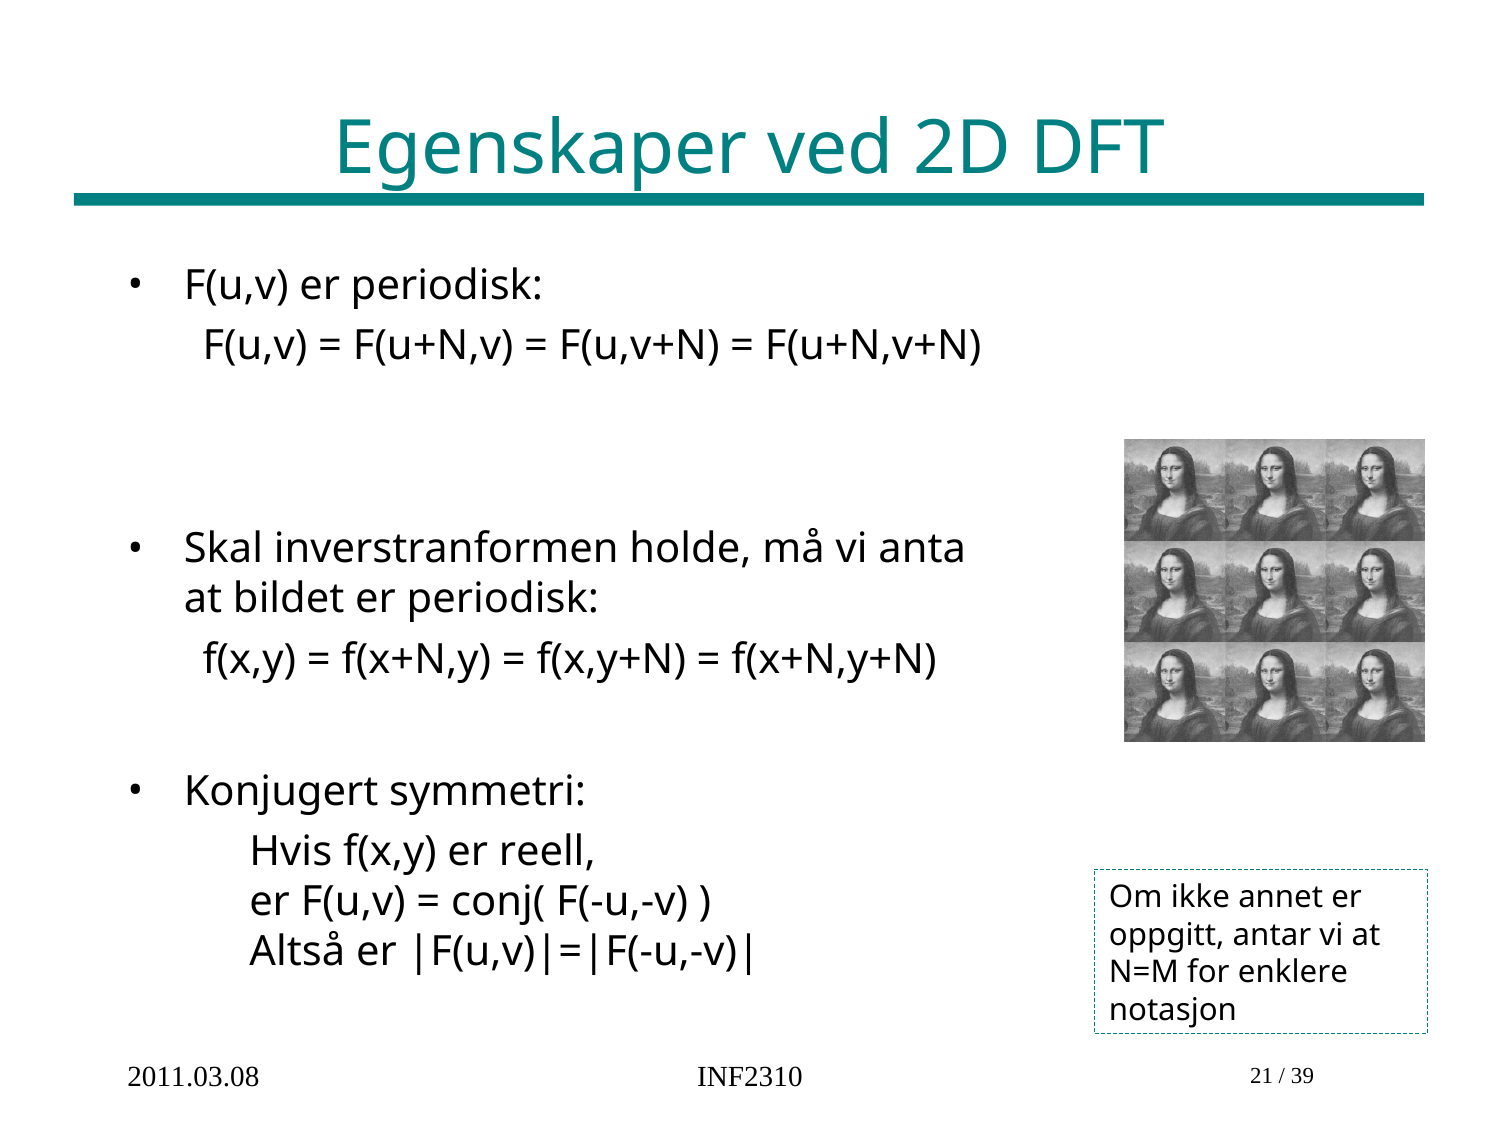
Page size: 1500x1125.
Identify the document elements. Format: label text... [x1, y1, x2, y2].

list F(u,v) er periodisk: F(u,v) = F(u+N,v) = F(u,v+N) = F(u+N,v+N) Skal inverstranformen holde, må vi anta at bildet er periodisk: f(x,y) = f(x+N,y) = f(x,y+N) = f(x+N,y+N) Konjugert symmetri: Hvis f(x,y) er reell, er F(u,v) = conj( F(-u,-v) ) Altså er |F(u,v)|=|F(-u,-v)| [112, 249, 1370, 1038]
title Egenskaper ved 2D DFT [112, 62, 1388, 226]
text_box INF2310 [512, 1049, 988, 1101]
picture [1124, 439, 1425, 742]
text_box Om ikke annet er oppgitt, antar vi at N=M for enklere notasjon [1094, 869, 1428, 1034]
